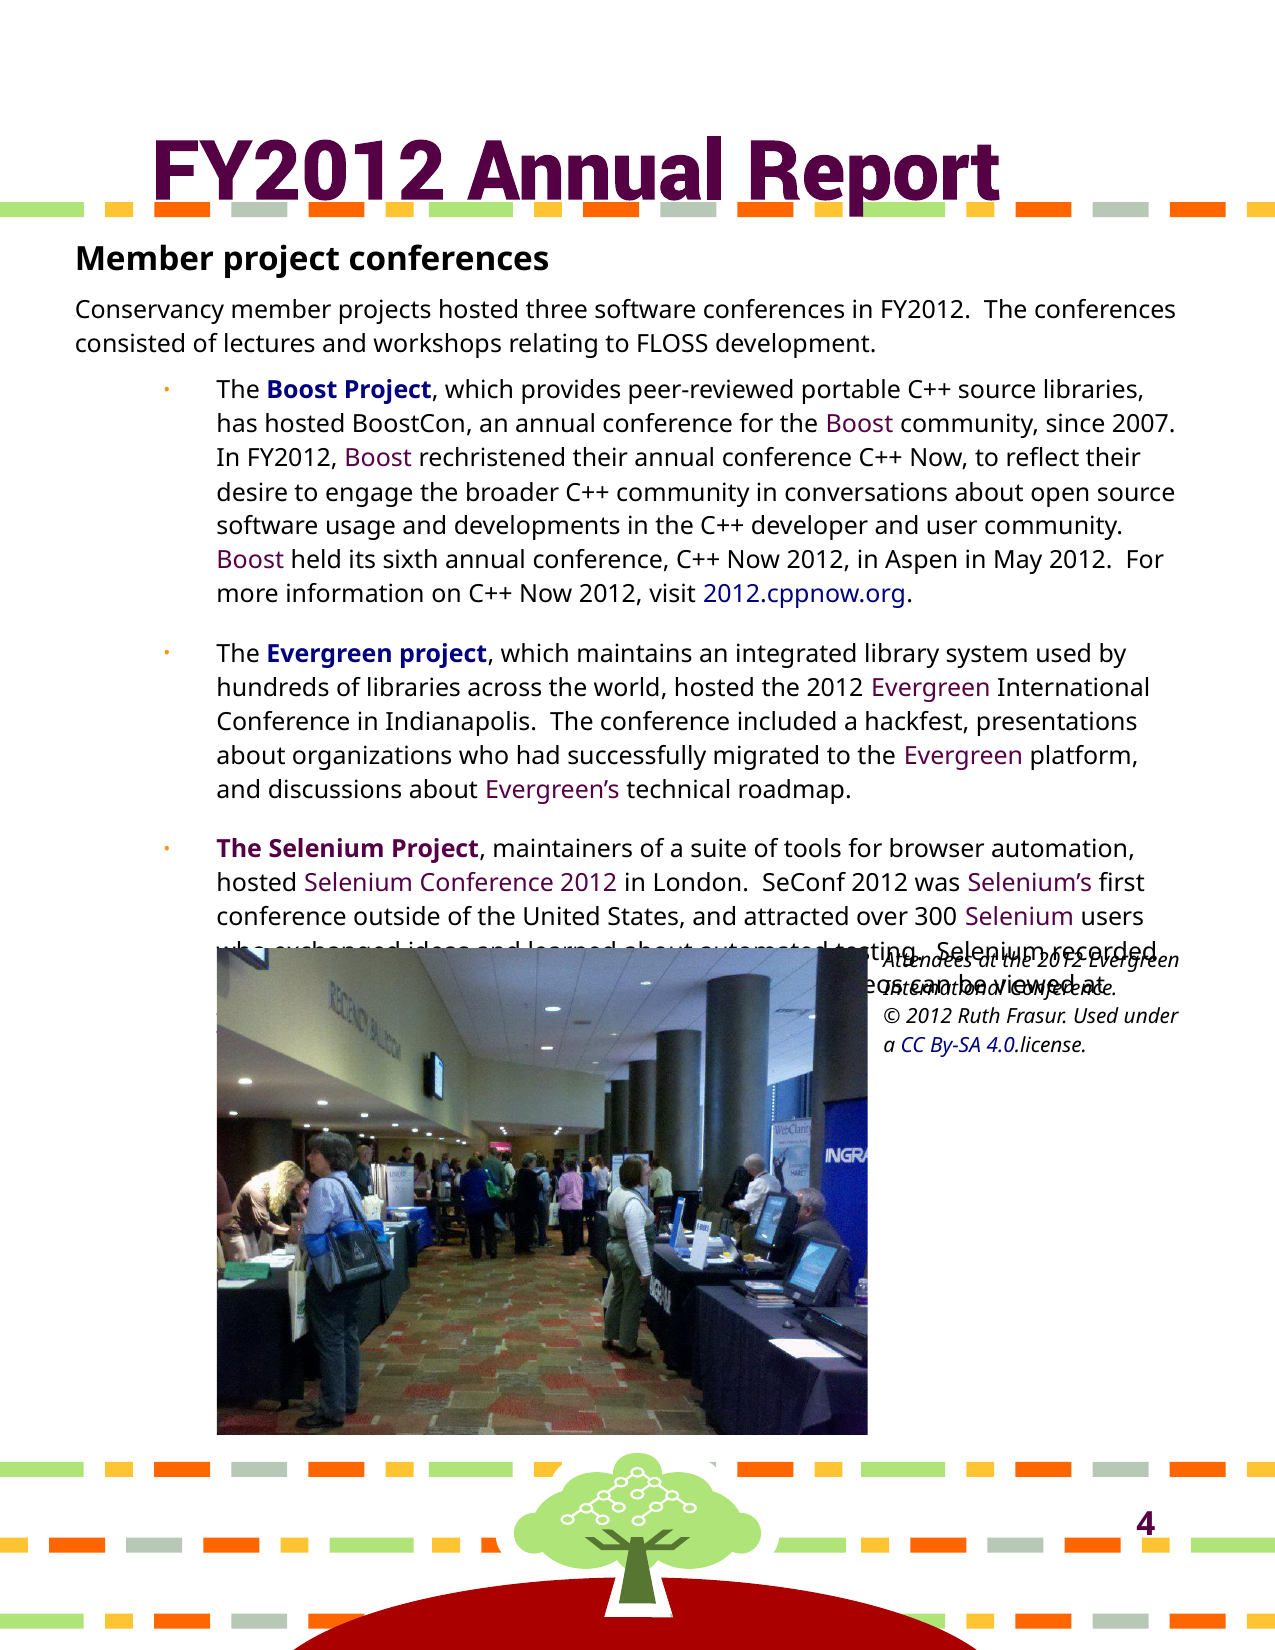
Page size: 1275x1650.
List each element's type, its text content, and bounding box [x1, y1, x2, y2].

list Member project conferences Conservancy member projects hosted three software conferences in FY2012. The conferences consisted of lectures and workshops relating to FLOSS development. The Boost Project, which provides peer-reviewed portable C++ source libraries, has hosted BoostCon, an annual conference for the Boost community, since 2007. In FY2012, Boost rechristened their annual conference C++ Now, to reflect their desire to engage the broader C++ community in conversations about open source software usage and developments in the C++ developer and user community. Boost held its sixth annual conference, C++ Now 2012, in Aspen in May 2012. For more information on C++ Now 2012, visit 2012.cppnow.org. The Evergreen project, which maintains an integrated library system used by hundreds of libraries across the world, hosted the 2012 Evergreen International Conference in Indianapolis. The conference included a hackfest, presentations about organizations who had successfully migrated to the Evergreen platform, and discussions about Evergreen’s technical roadmap. The Selenium Project, maintainers of a suite of tools for browser automation, hosted Selenium Conference 2012 in London. SeConf 2012 was Selenium’s first conference outside of the United States, and attracted over 300 Selenium users who exchanged ideas and learned about automated testing. Selenium recorded and archived all of sessions for the public’s benefit. Videos can be viewed at youtube.com/seleniumconf. [74, 234, 1186, 1450]
picture [216, 948, 868, 1435]
text_box Attendees at the 2012 Evergreen International Conference. © 2012 Ruth Frasur. Used under a CC By-SA 4.0.license. [868, 937, 1195, 1055]
